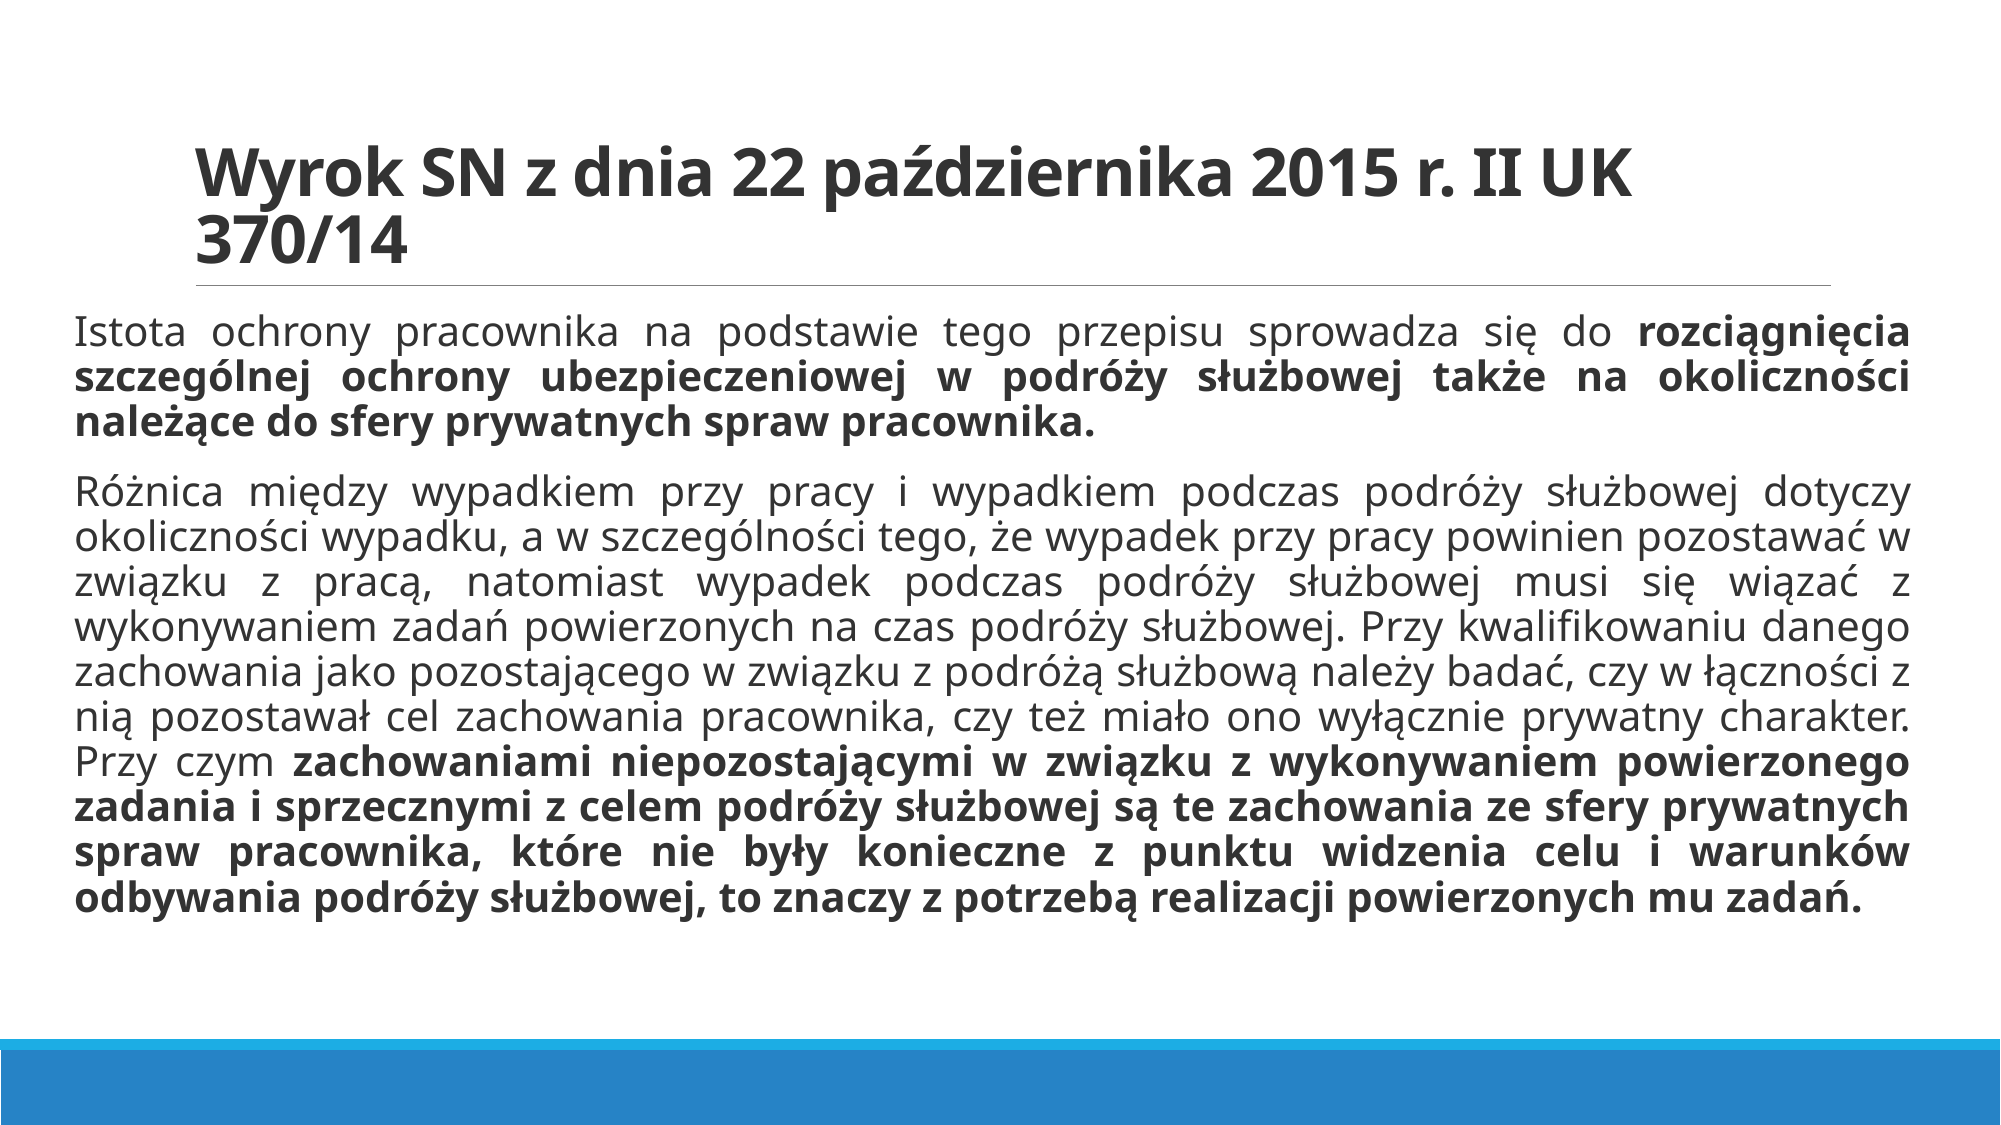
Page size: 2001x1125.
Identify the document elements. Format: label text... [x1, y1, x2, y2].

list Istota ochrony pracownika na podstawie tego przepisu sprowadza się do rozciągnięcia szczególnej ochrony ubezpieczeniowej w podróży służbowej także na okoliczności należące do sfery prywatnych spraw pracownika. Różnica między wypadkiem przy pracy i wypadkiem podczas podróży służbowej dotyczy okoliczności wypadku, a w szczególności tego, że wypadek przy pracy powinien pozostawać w związku z pracą, natomiast wypadek podczas podróży służbowej musi się wiązać z wykonywaniem zadań powierzonych na czas podróży służbowej. Przy kwalifikowaniu danego zachowania jako pozostającego w związku z podróżą służbową należy badać, czy w łączności z nią pozostawał cel zachowania pracownika, czy też miało ono wyłącznie prywatny charakter. Przy czym zachowaniami niepozostającymi w związku z wykonywaniem powierzonego zadania i sprzecznymi z celem podróży służbowej są te zachowania ze sfery prywatnych spraw pracownika, które nie były konieczne z punktu widzenia celu i warunków odbywania podróży służbowej, to znaczy z potrzebą realizacji powierzonych mu zadań. [74, 302, 1918, 1099]
title Wyrok SN z dnia 22 października 2015 r. II UK 370/14 [180, 47, 1831, 286]
